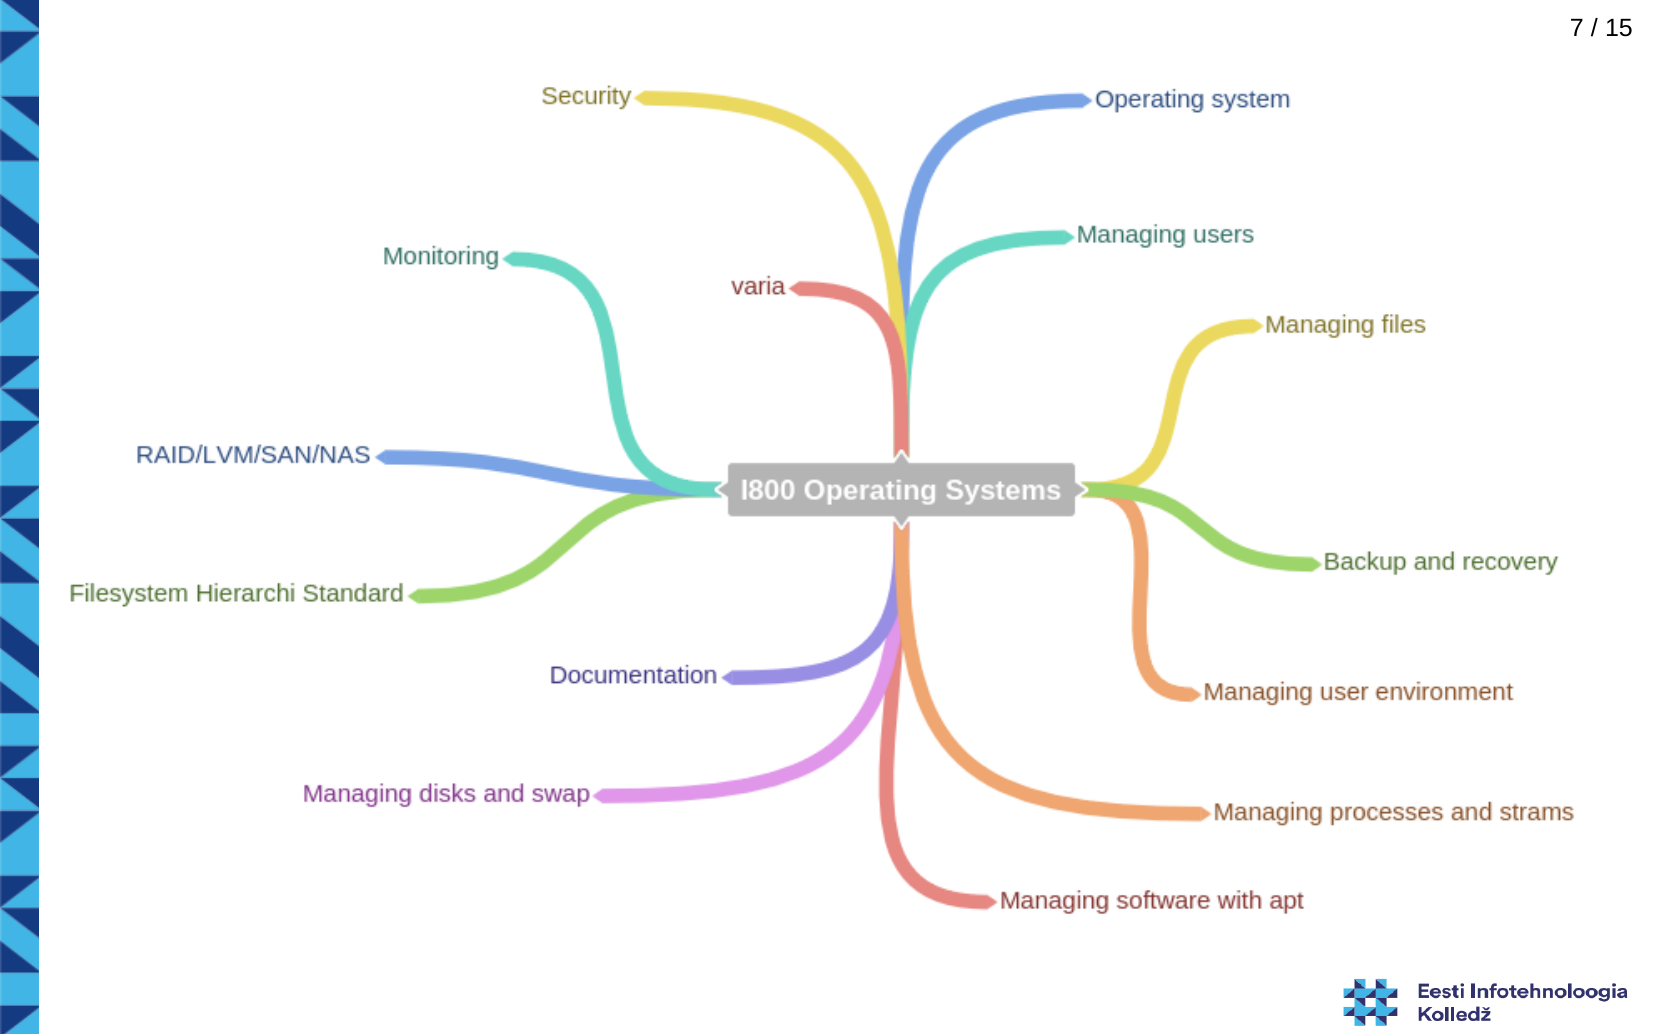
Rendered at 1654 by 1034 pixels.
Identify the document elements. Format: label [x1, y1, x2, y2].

picture [51, 59, 1583, 939]
